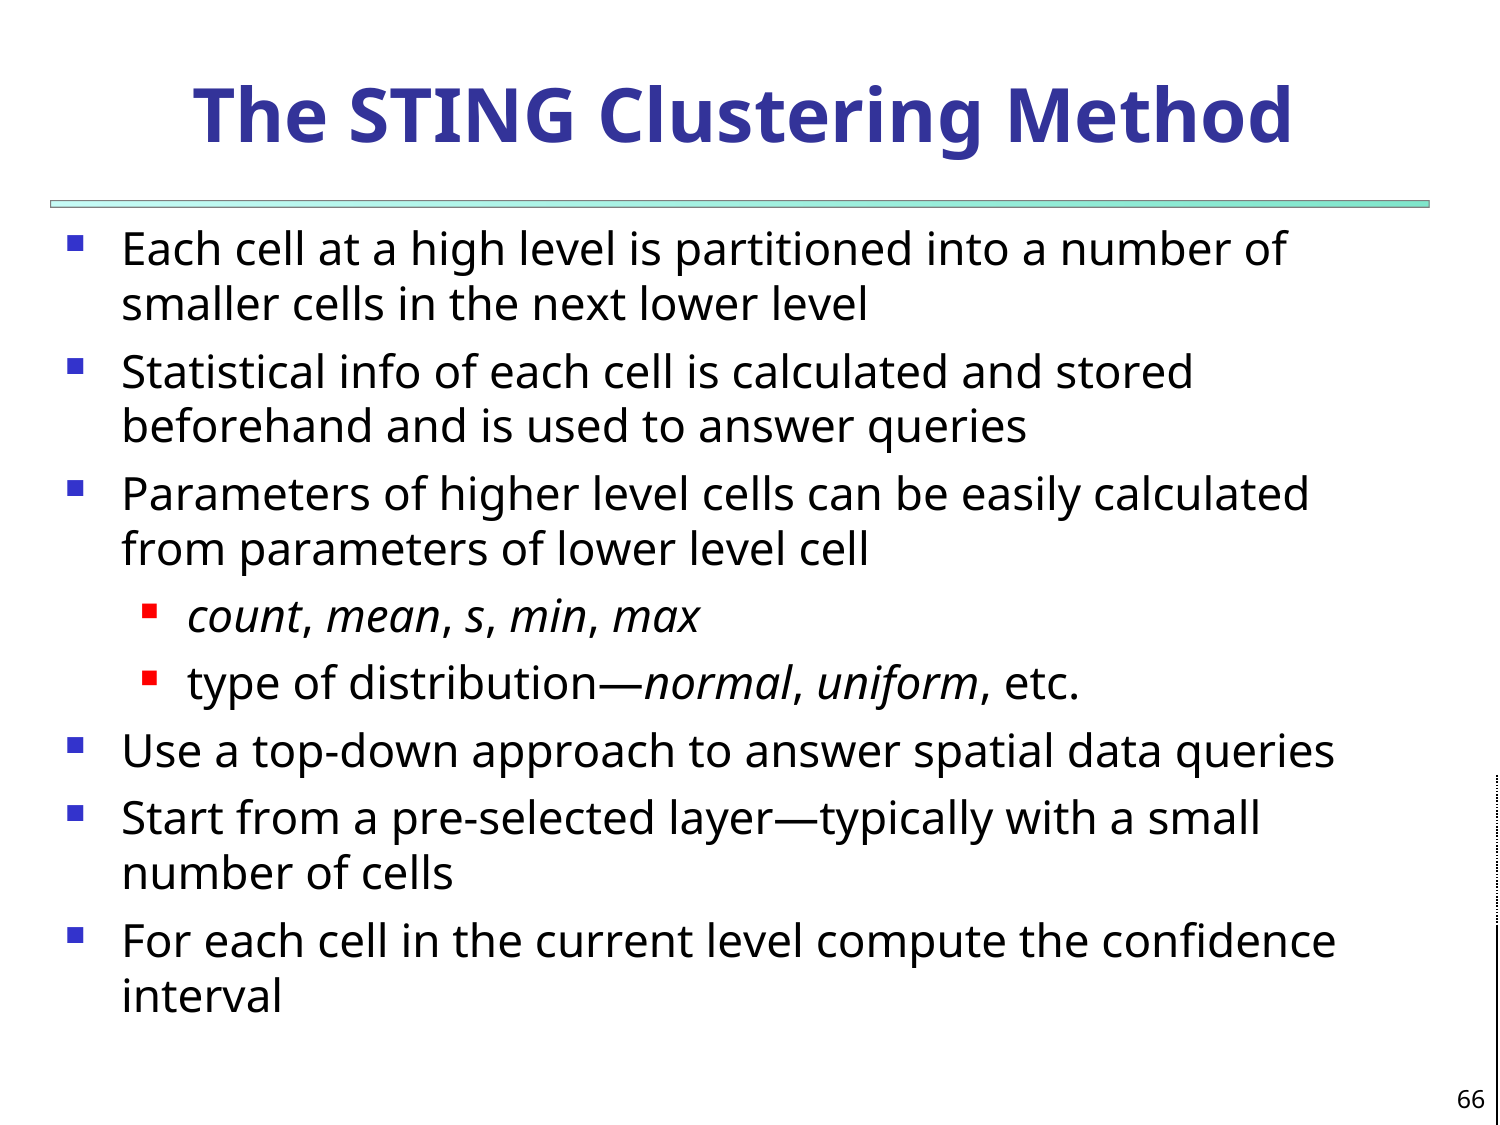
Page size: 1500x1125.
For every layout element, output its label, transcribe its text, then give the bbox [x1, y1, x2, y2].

list Each cell at a high level is partitioned into a number of smaller cells in the next lower level Statistical info of each cell is calculated and stored beforehand and is used to answer queries Parameters of higher level cells can be easily calculated from parameters of lower level cell count, mean, s, min, max type of distribution—normal, uniform, etc. Use a top-down approach to answer spatial data queries Start from a pre-selected layer—typically with a small number of cells For each cell in the current level compute the confidence interval [49, 212, 1438, 1075]
text_box 18 [1187, 1062, 1500, 1125]
title The STING Clustering Method [75, 37, 1413, 188]
